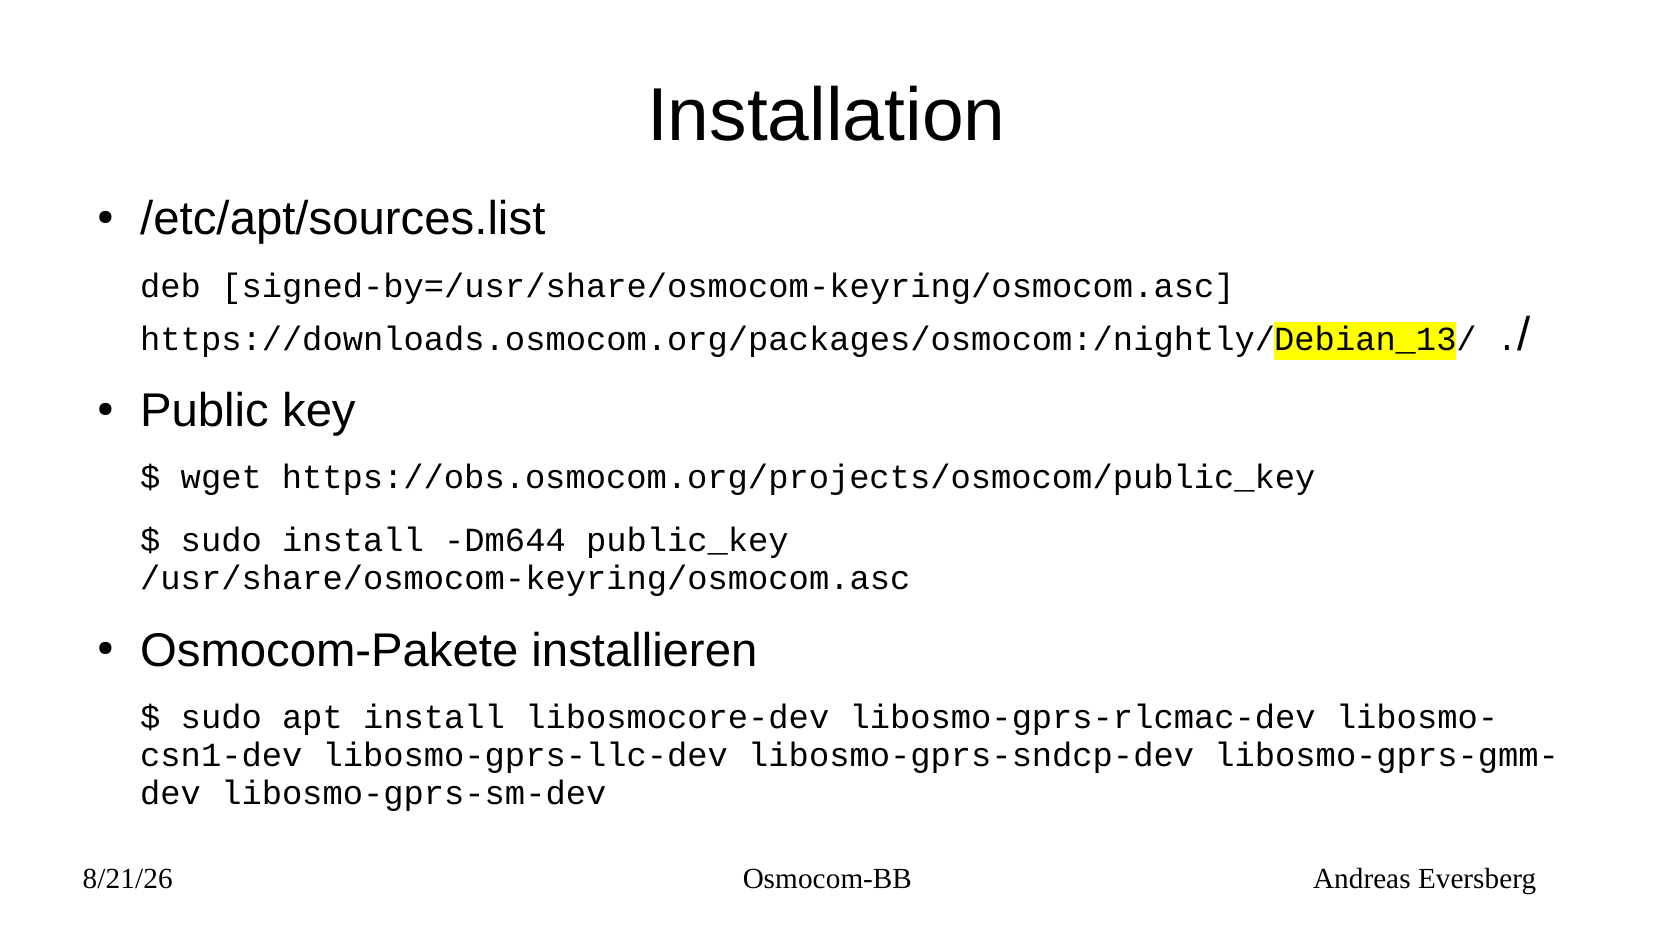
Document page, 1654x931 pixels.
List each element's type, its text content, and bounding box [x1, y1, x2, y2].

title Installation [82, 37, 1571, 192]
list /etc/apt/sources.list deb [signed-by=/usr/share/osmocom-keyring/osmocom.asc] https://downloads.osmocom.org/packages/osmocom:/nightly/Debian_13/ ./ Public key $ wget https://obs.osmocom.org/projects/osmocom/public_key $ sudo install -Dm644 public_key /usr/share/osmocom-keyring/osmocom.asc Osmocom-Pakete installieren $ sudo apt install libosmocore-dev libosmo-gprs-rlcmac-dev libosmo-csn1-dev libosmo-gprs-llc-dev libosmo-gprs-sndcp-dev libosmo-gprs-gmm-dev libosmo-gprs-sm-dev [82, 192, 1571, 826]
